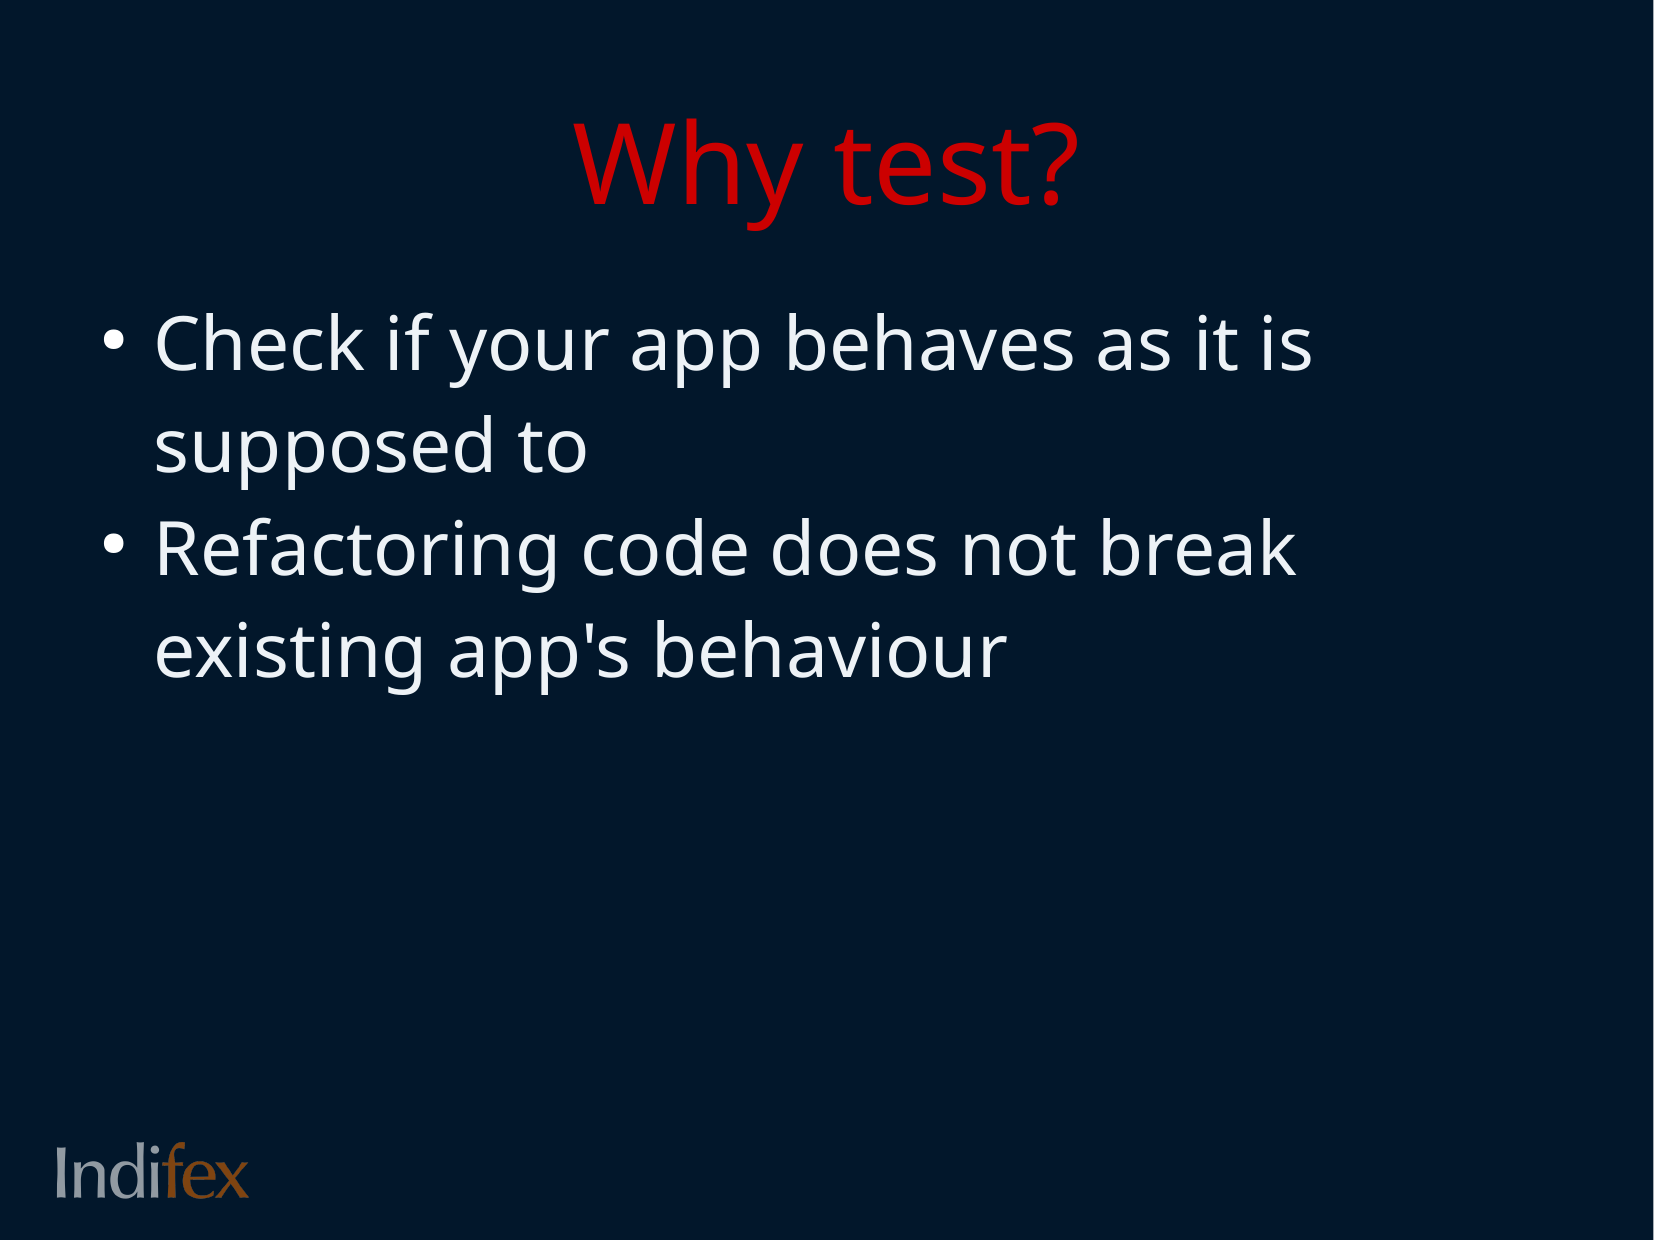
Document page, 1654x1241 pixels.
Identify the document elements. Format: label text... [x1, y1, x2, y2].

list Check if your app behaves as it is supposed to Refactoring code does not break existing app's behaviour [82, 290, 1571, 1109]
picture [56, 1142, 249, 1241]
title Why test? [82, 49, 1571, 257]
